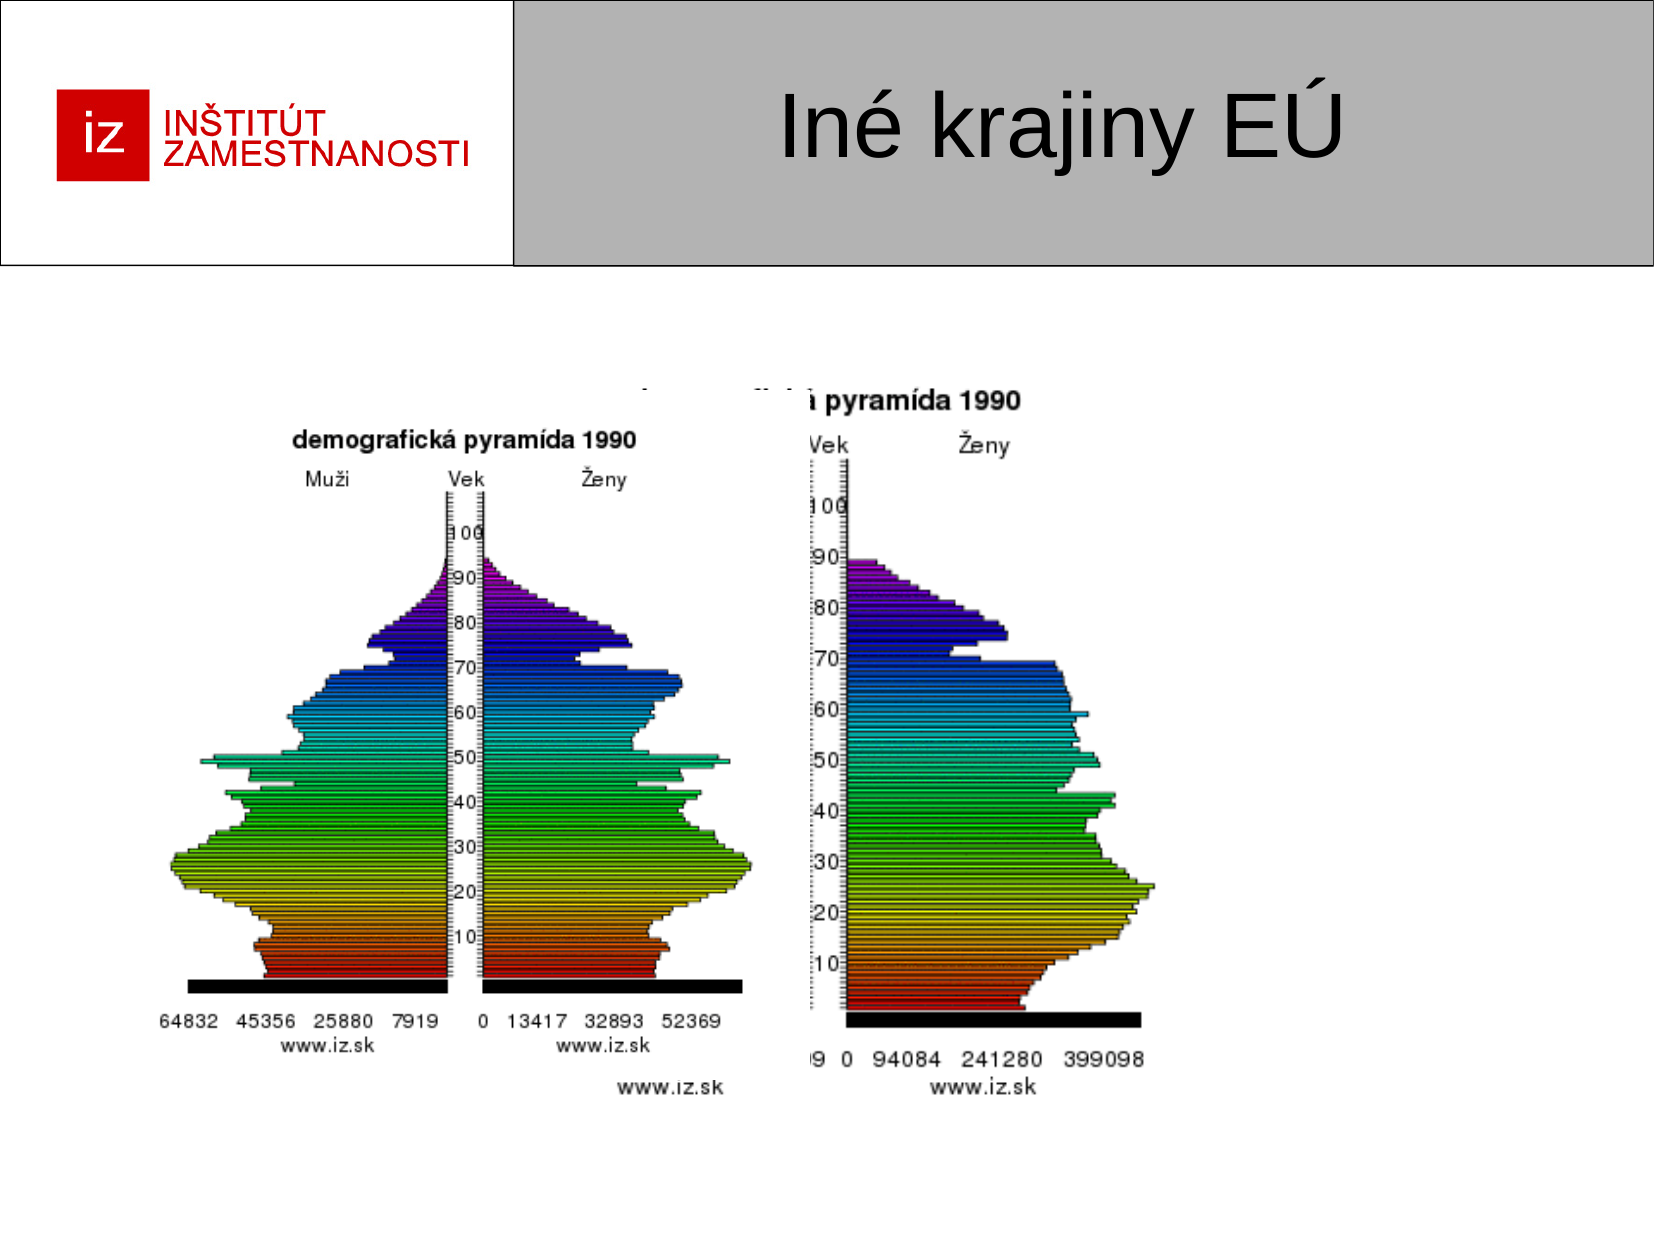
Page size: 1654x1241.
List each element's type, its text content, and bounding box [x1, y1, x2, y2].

picture [121, 344, 1534, 1126]
title Iné krajiny EÚ [561, 29, 1565, 237]
picture [5, 8, 512, 257]
